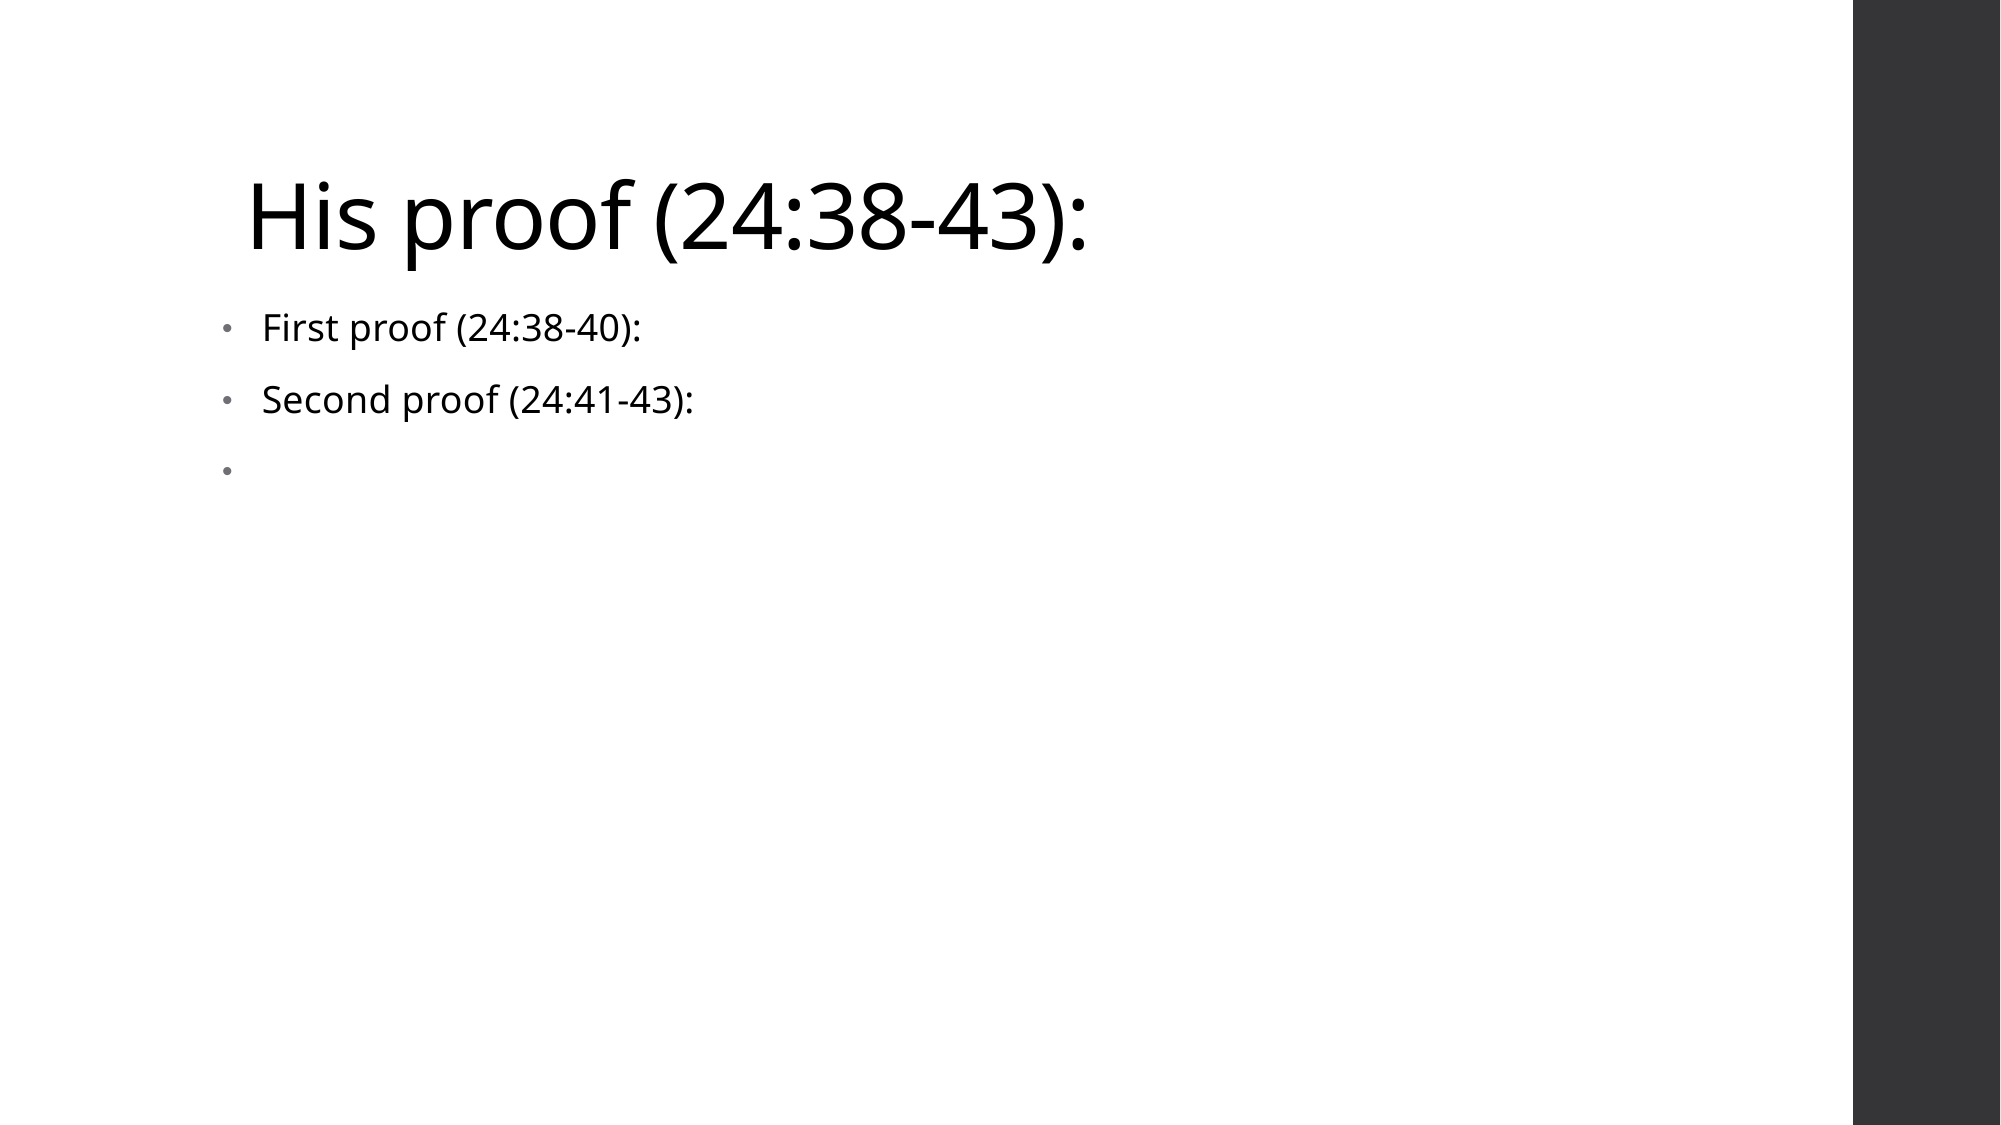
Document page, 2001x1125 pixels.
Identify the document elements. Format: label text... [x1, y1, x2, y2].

title His proof (24:38-43): [206, 60, 1797, 278]
list First proof (24:38-40): Second proof (24:41-43): [206, 299, 1617, 1014]
